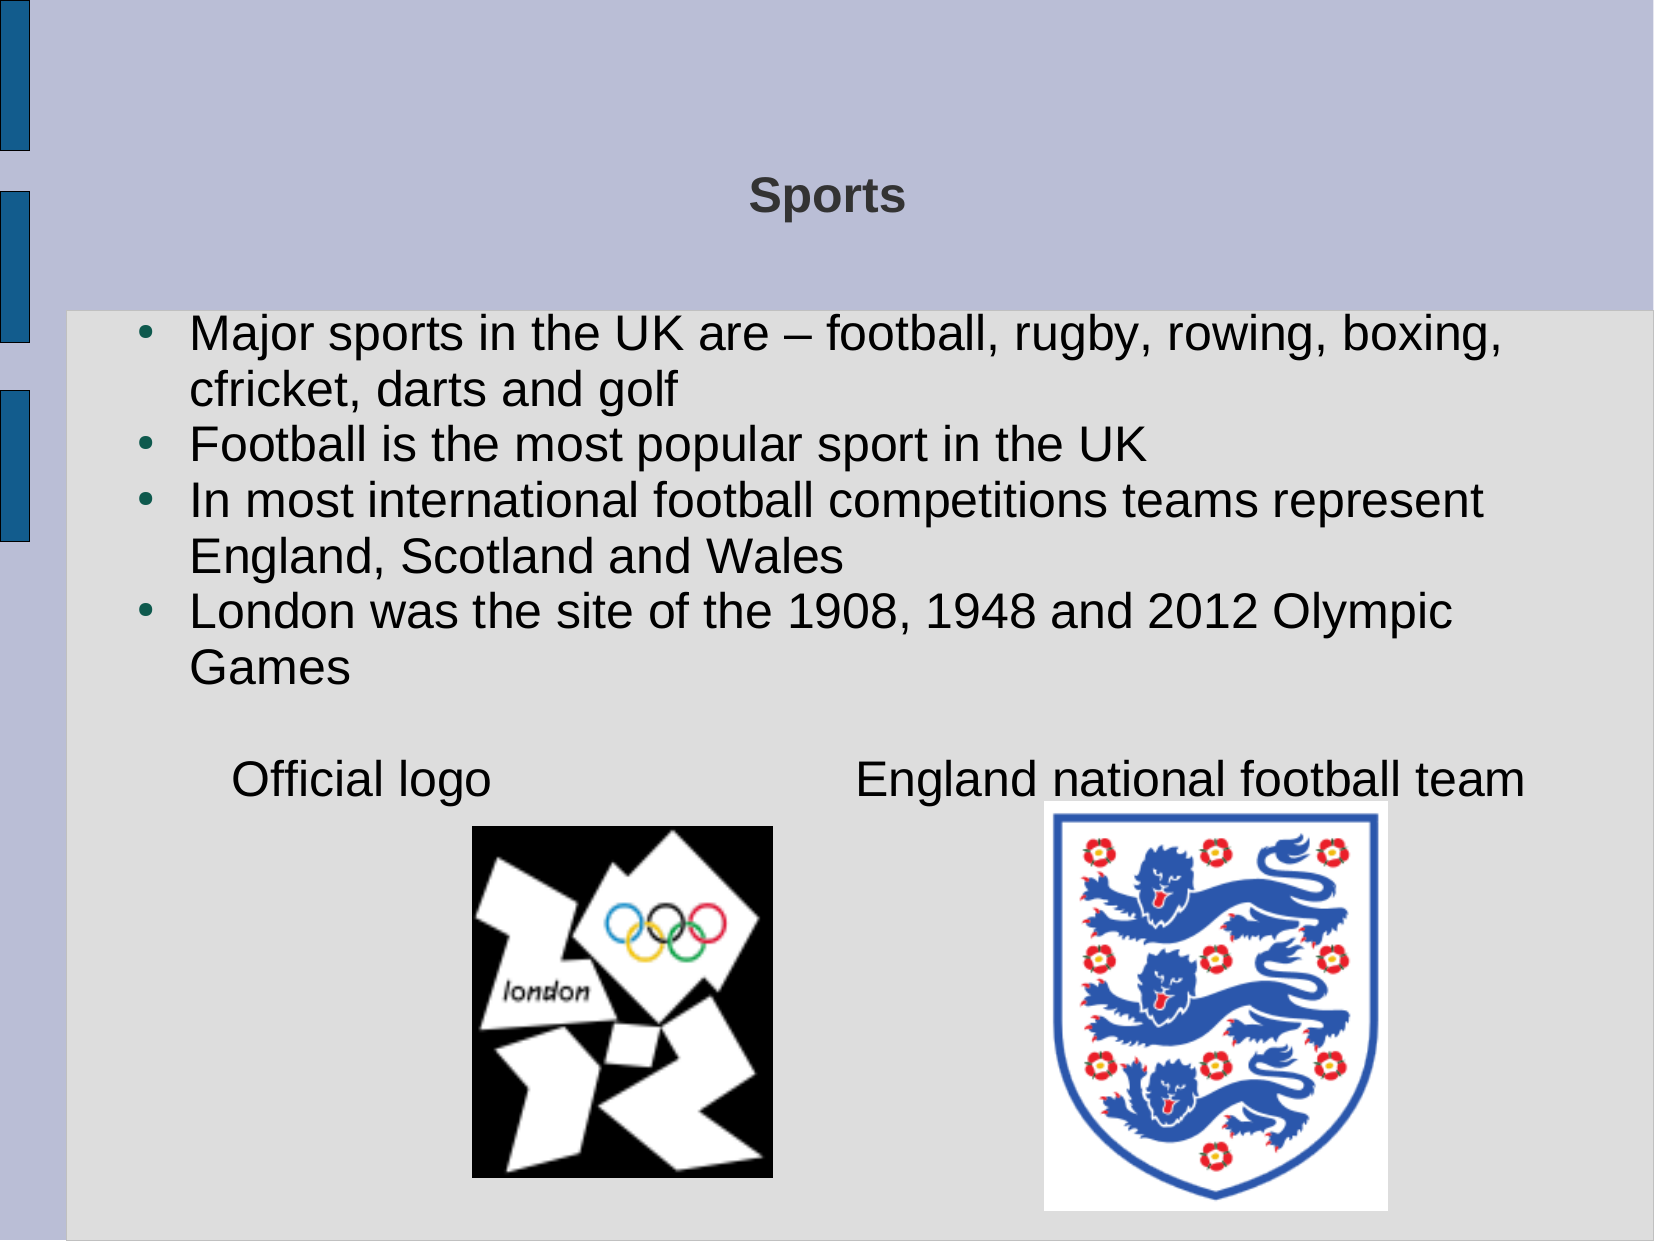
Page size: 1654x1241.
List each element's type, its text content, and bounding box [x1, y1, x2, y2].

picture [472, 826, 773, 1178]
picture [1044, 801, 1388, 1211]
title Sports [121, 91, 1534, 299]
list Major sports in the UK are – football, rugby, rowing, boxing, cfricket, darts and golf Football is the most popular sport in the UK In most international football competitions teams represent England, Scotland and Wales London was the site of the 1908, 1948 and 2012 Olympic Games Official logo England national football team [119, 305, 1532, 1087]
